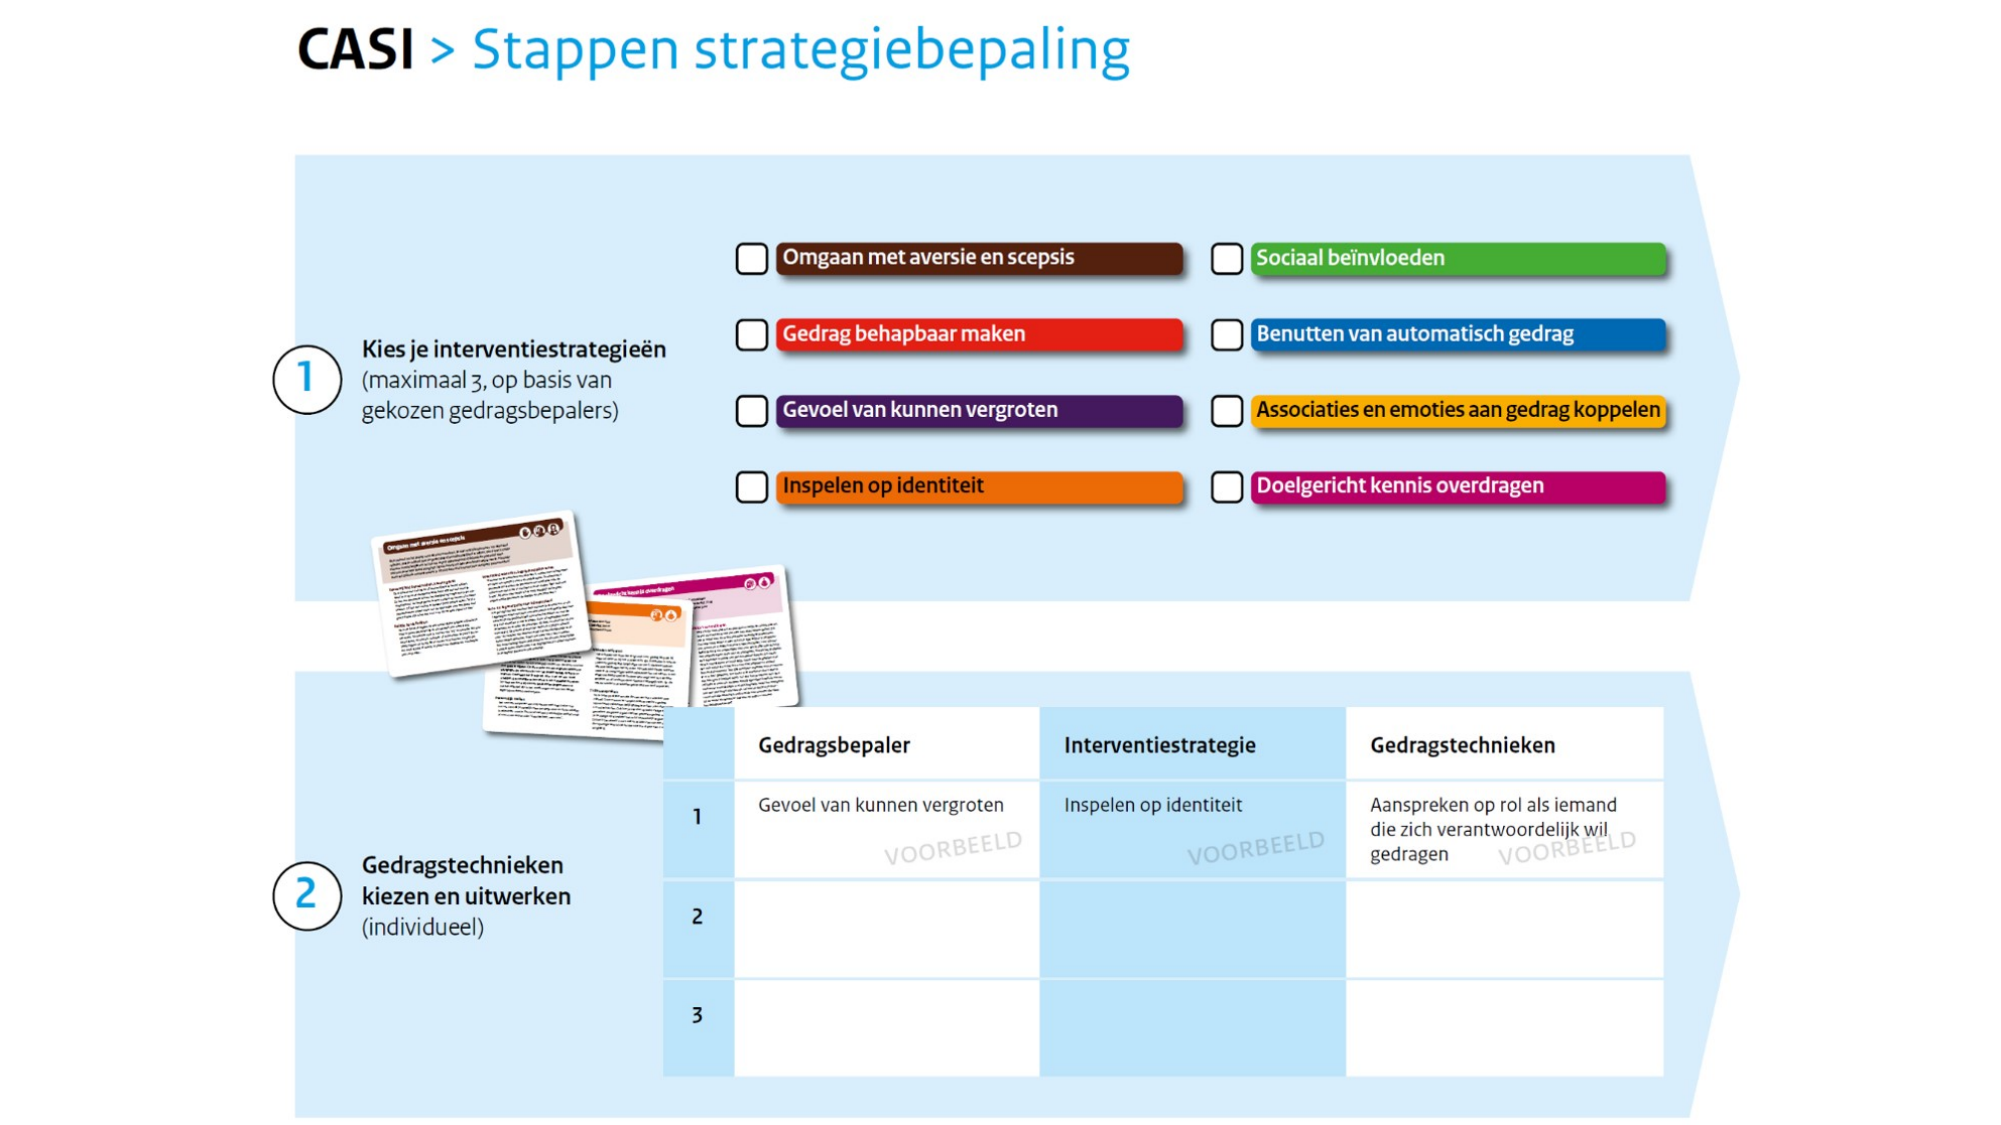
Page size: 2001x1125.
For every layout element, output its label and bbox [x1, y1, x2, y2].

picture [247, 0, 1753, 1125]
